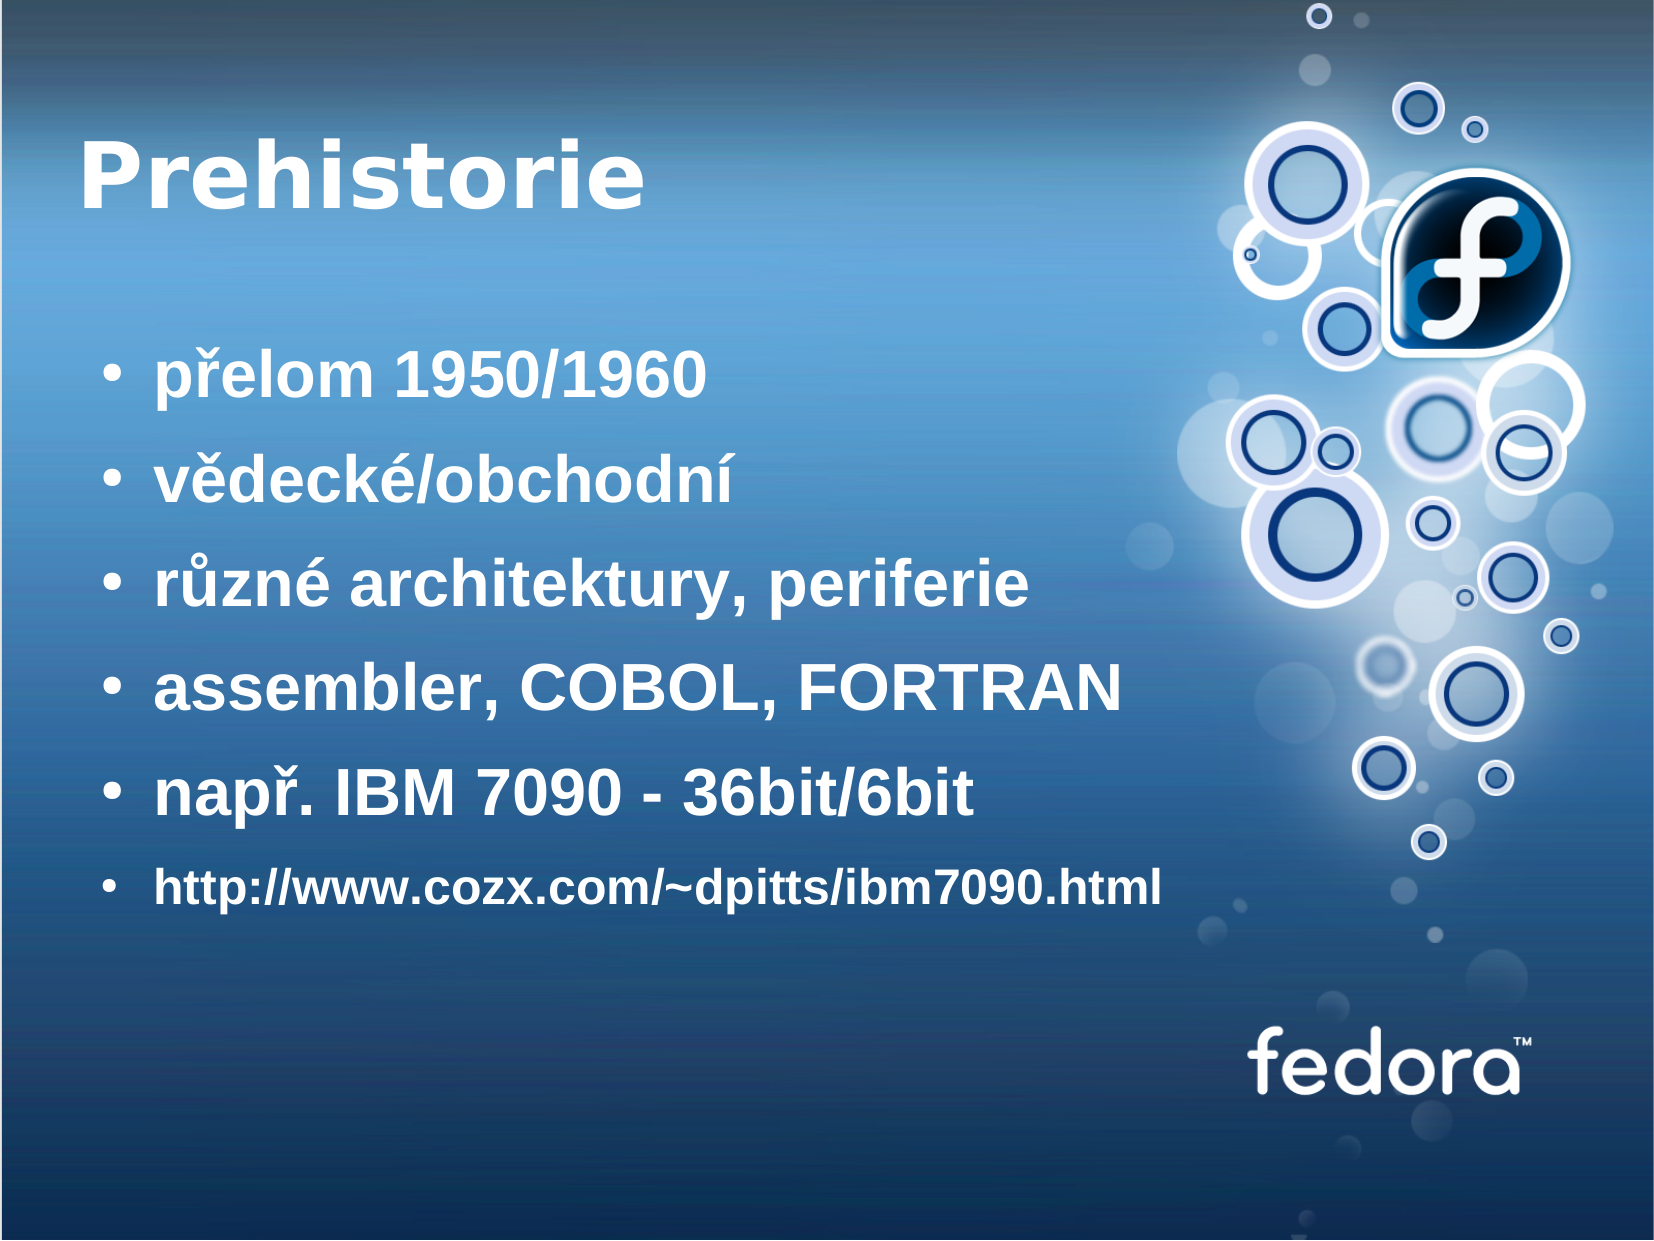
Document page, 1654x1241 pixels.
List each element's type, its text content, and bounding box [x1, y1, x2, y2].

picture [1, 0, 1654, 1240]
title Prehistorie [76, 80, 1565, 273]
list přelom 1950/1960 vědecké/obchodní různé architektury, periferie assembler, COBOL, FORTRAN např. IBM 7090 - 36bit/6bit http://www.cozx.com/~dpitts/ibm7090.html [82, 337, 1388, 1142]
